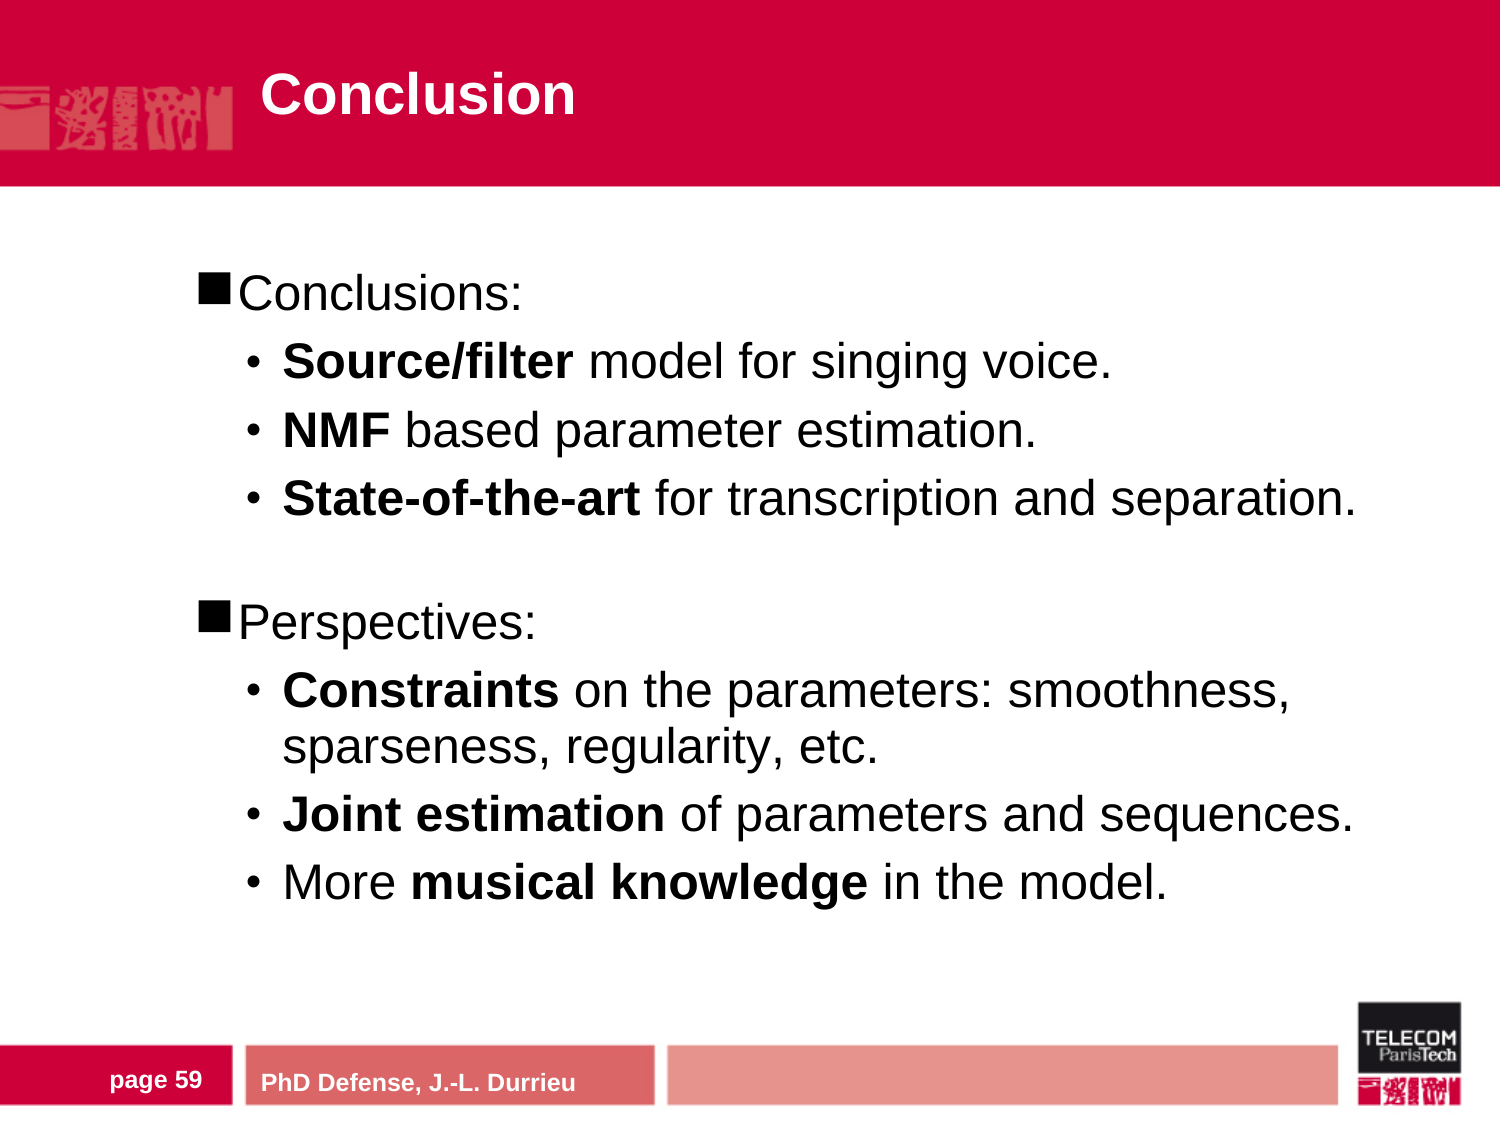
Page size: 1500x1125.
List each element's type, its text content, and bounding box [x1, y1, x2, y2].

picture [0, 0, 1500, 1125]
title Conclusion [245, 16, 1459, 173]
list Conclusions: Source/filter model for singing voice. NMF based parameter estimation. State-of-the-art for transcription and separation. Perspectives: Constraints on the parameters: smoothness, sparseness, regularity, etc. Joint estimation of parameters and sequences. More musical knowledge in the model. [200, 265, 1459, 1008]
